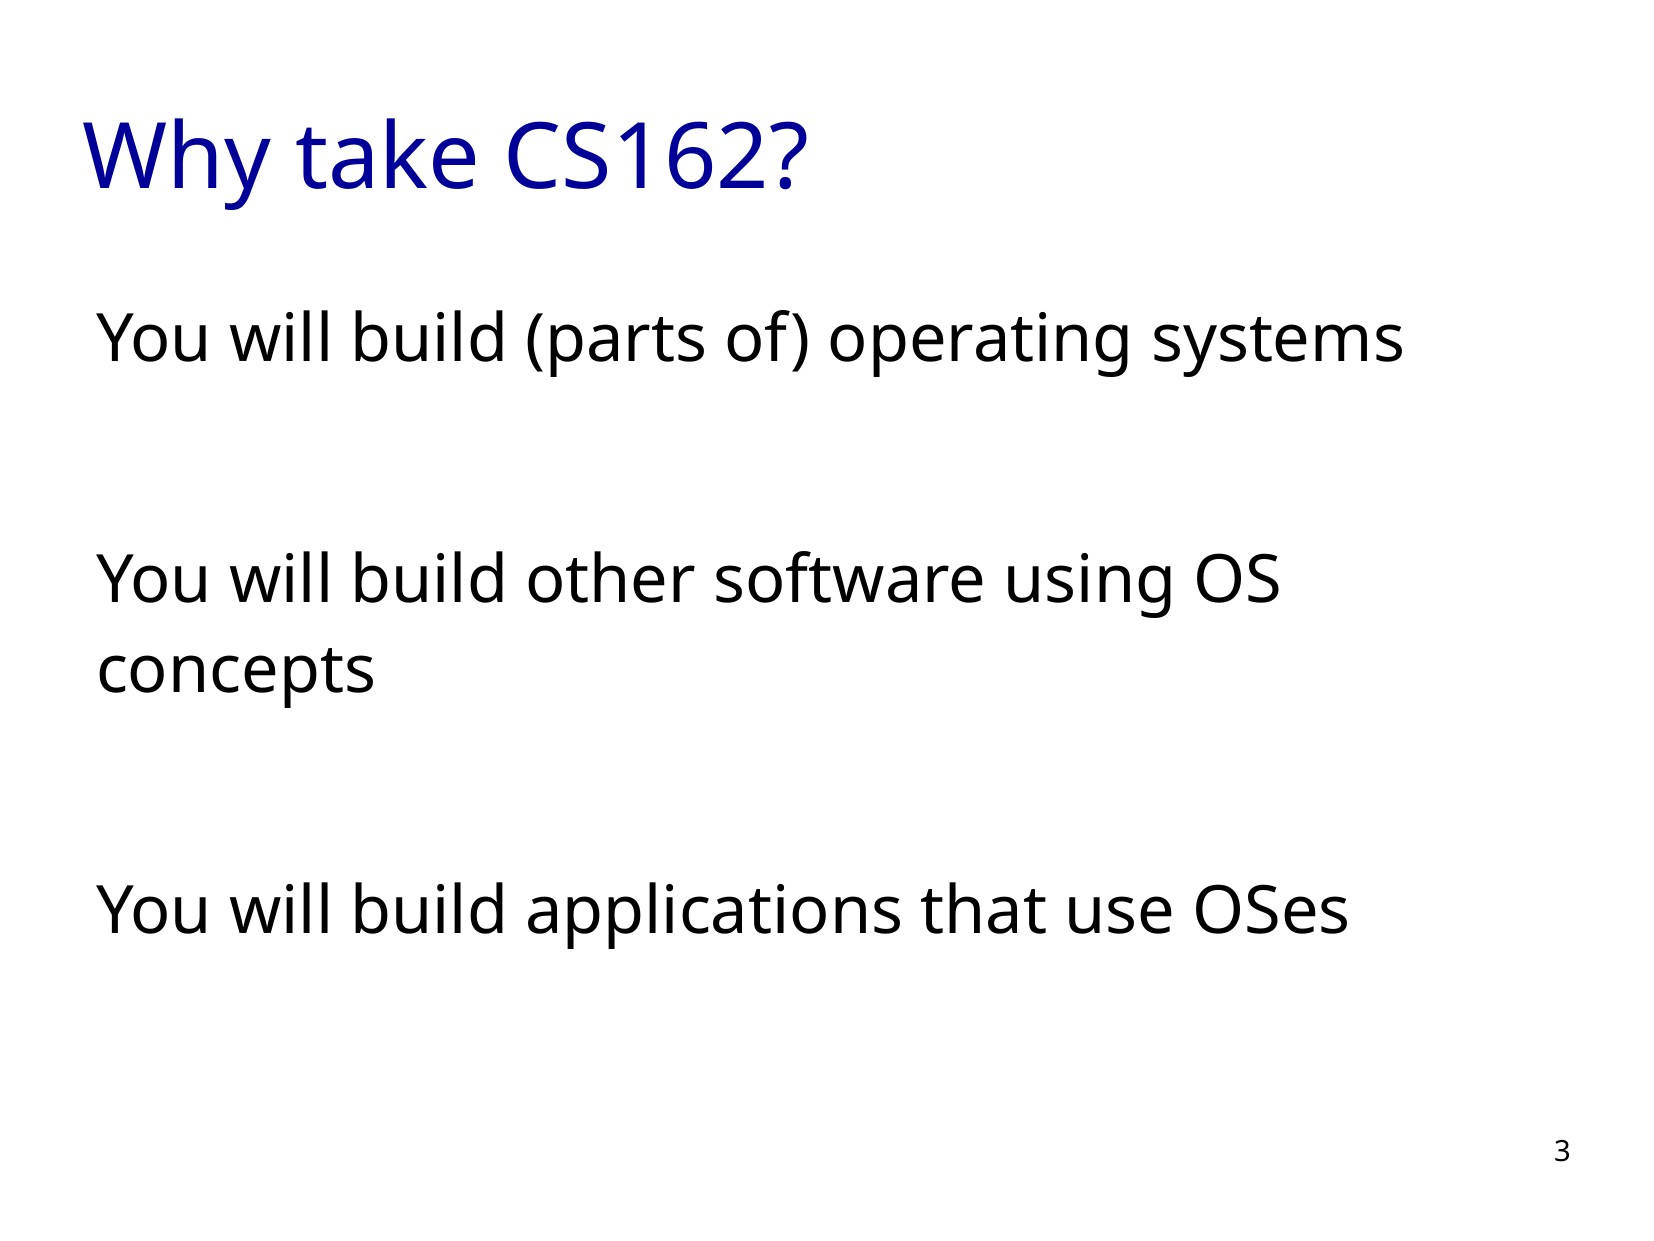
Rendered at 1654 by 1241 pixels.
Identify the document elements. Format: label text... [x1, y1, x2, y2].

list You will build (parts of) operating systems You will build other software using OS concepts You will build applications that use OSes [60, 290, 1571, 1096]
title Why take CS162? [82, 49, 1571, 257]
